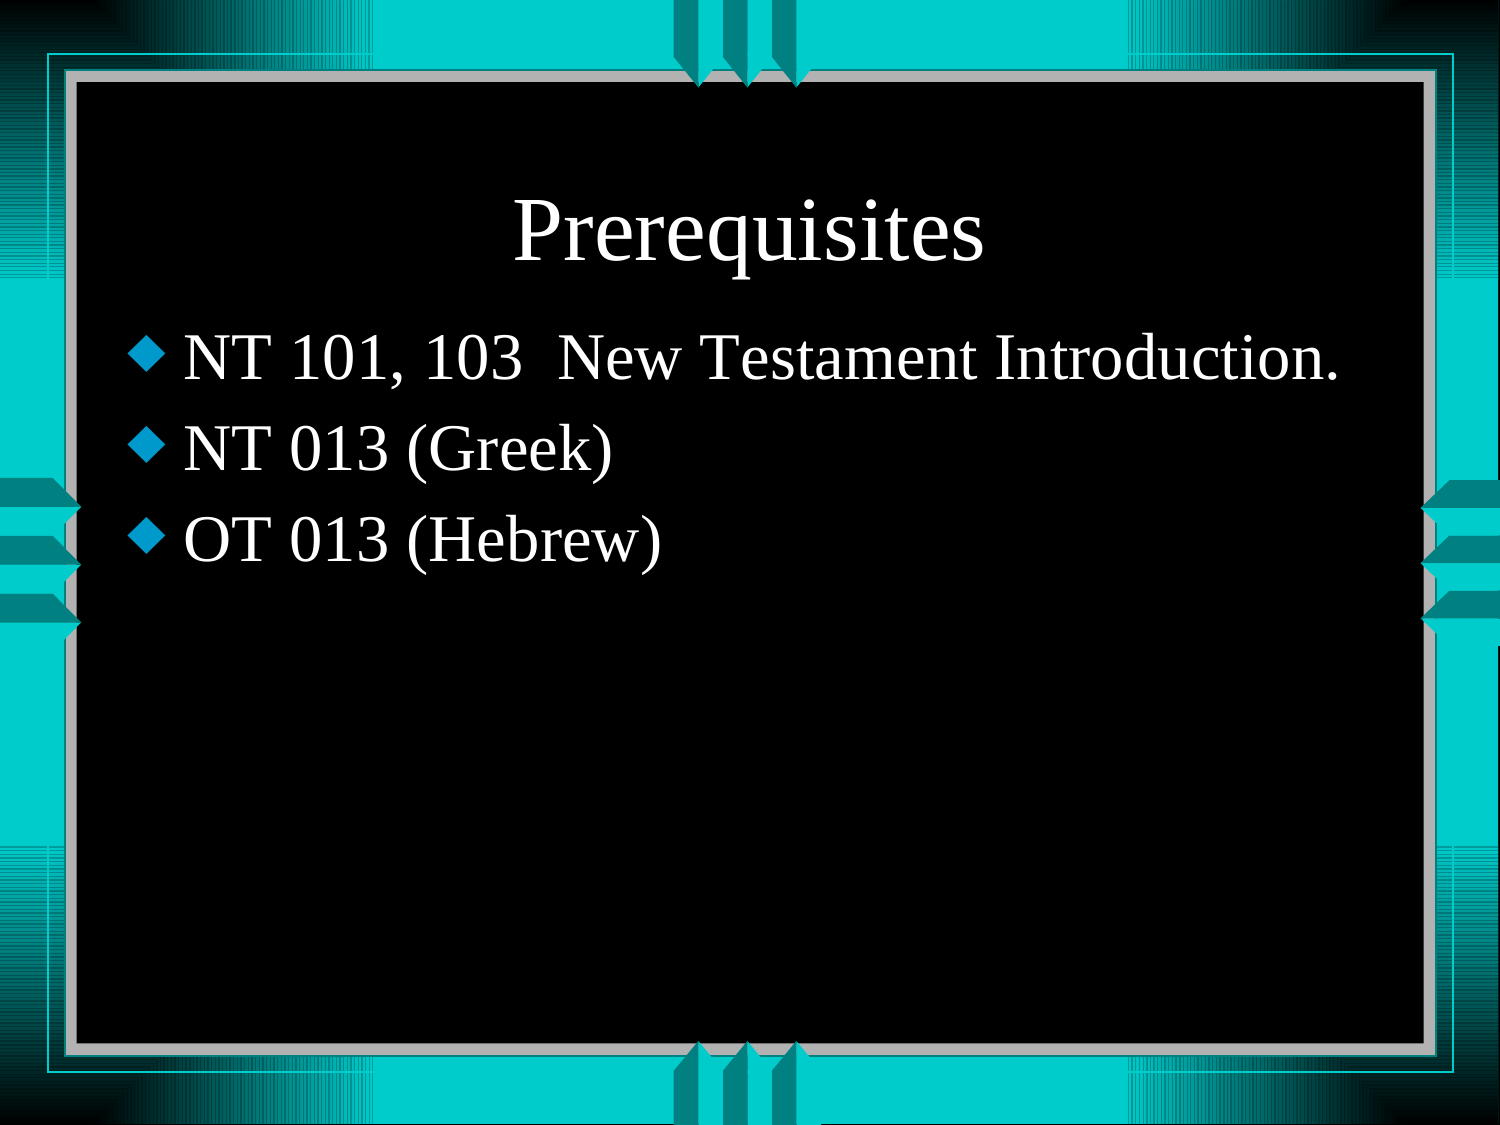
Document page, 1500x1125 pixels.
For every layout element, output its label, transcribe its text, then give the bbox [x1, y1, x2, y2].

list NT 101, 103 New Testament Introduction. NT 013 (Greek) OT 013 (Hebrew) [112, 312, 1388, 988]
title Prerequisites [112, 99, 1388, 288]
